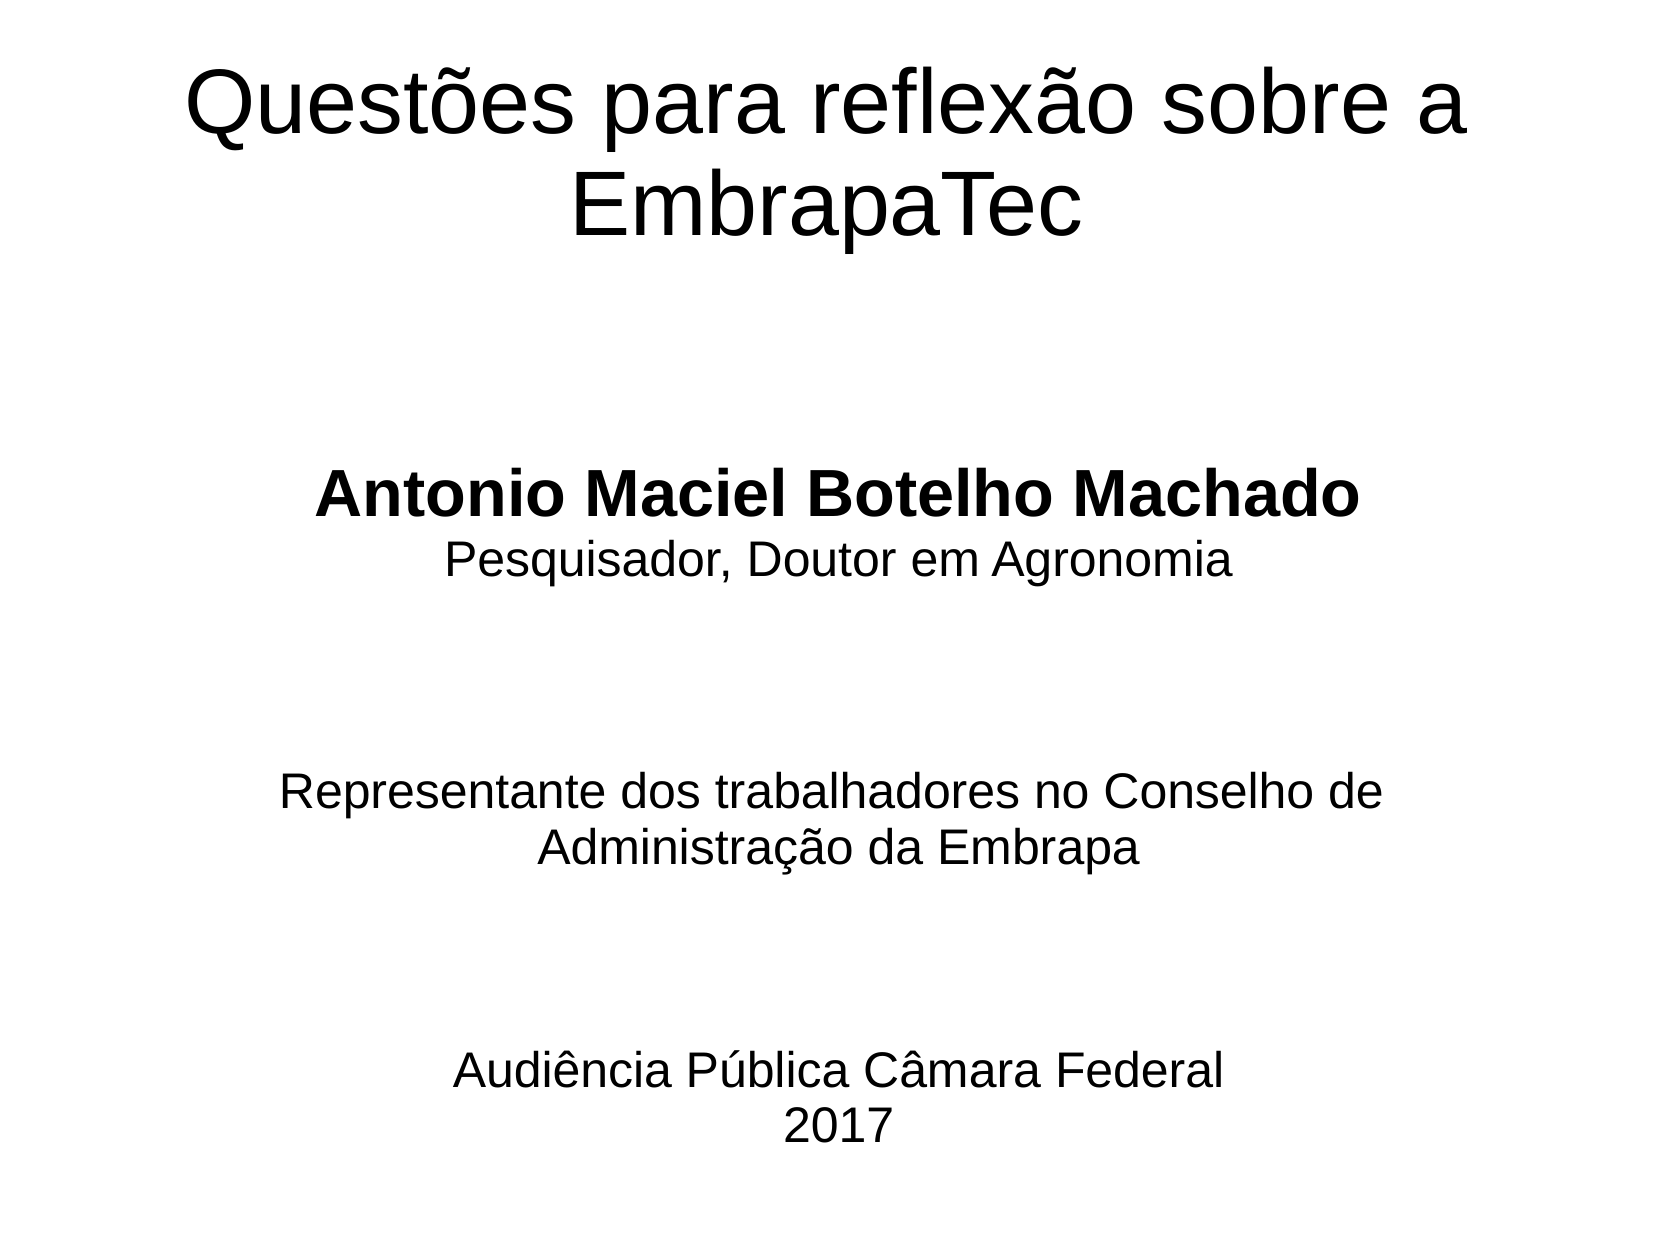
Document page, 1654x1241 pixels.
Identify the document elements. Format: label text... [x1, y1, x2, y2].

text_box Antonio Maciel Botelho Machado Pesquisador, Doutor em Agronomia Representante dos trabalhadores no Conselho de Administração da Embrapa Audiência Pública Câmara Federal 2017 [59, 448, 1619, 1170]
title Questões para reflexão sobre a EmbrapaTec [82, 49, 1571, 257]
